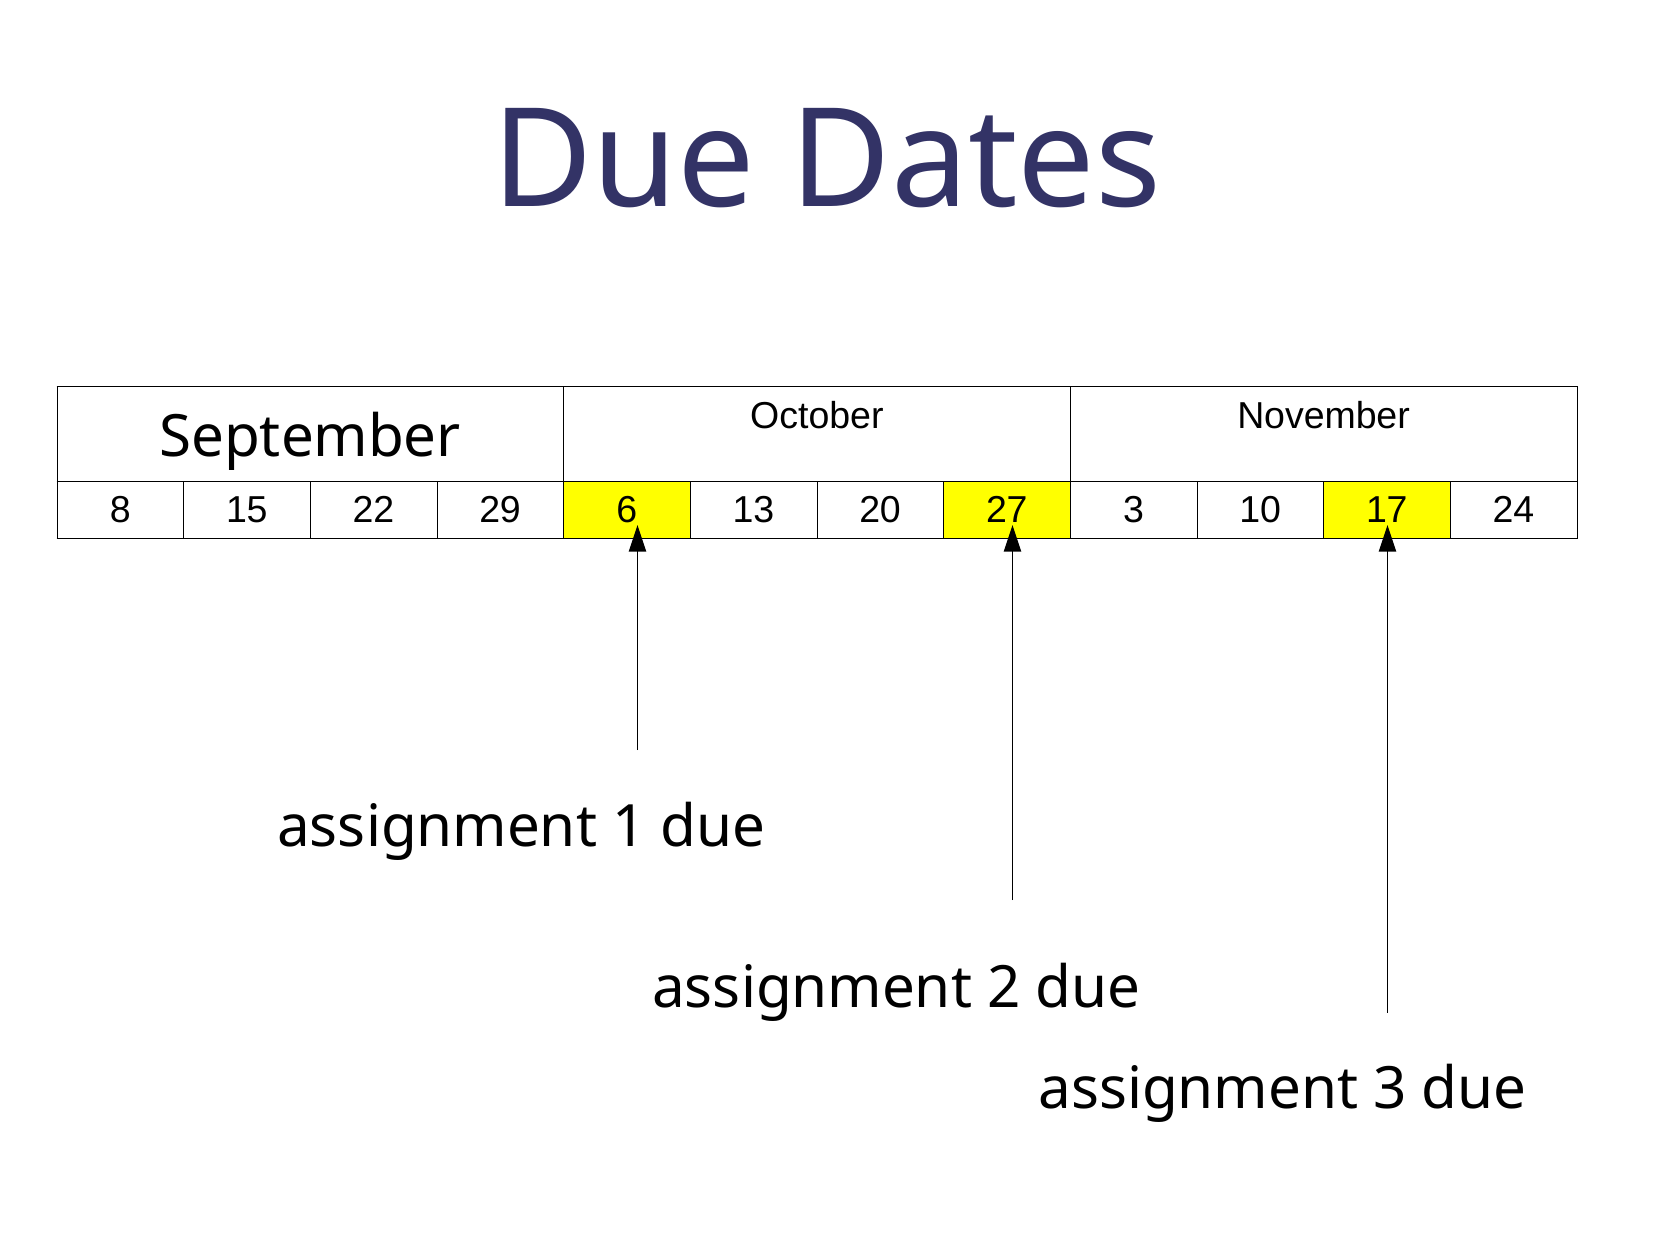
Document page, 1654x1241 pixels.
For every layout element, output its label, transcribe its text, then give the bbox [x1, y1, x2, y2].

table_cell 29 [438, 482, 563, 538]
table_header November [1071, 387, 1577, 481]
table_cell 8 [58, 482, 183, 538]
table_header October [564, 387, 1070, 481]
table_cell 15 [184, 482, 310, 538]
text_box assignment 2 due [637, 937, 1189, 1024]
title Due Dates [82, 56, 1571, 250]
table_cell 6 [564, 482, 690, 538]
table_cell 20 [818, 482, 943, 538]
text_box assignment 1 due [262, 776, 814, 863]
table_header September [58, 387, 563, 481]
table_cell 13 [691, 482, 817, 538]
table_cell 24 [1451, 482, 1577, 538]
table_cell 3 [1071, 482, 1197, 538]
table_cell 17 [1324, 482, 1450, 538]
table_cell 22 [311, 482, 437, 538]
table_cell 27 [944, 482, 1070, 538]
table_cell 10 [1198, 482, 1323, 538]
text_box assignment 3 due [1023, 1039, 1576, 1126]
